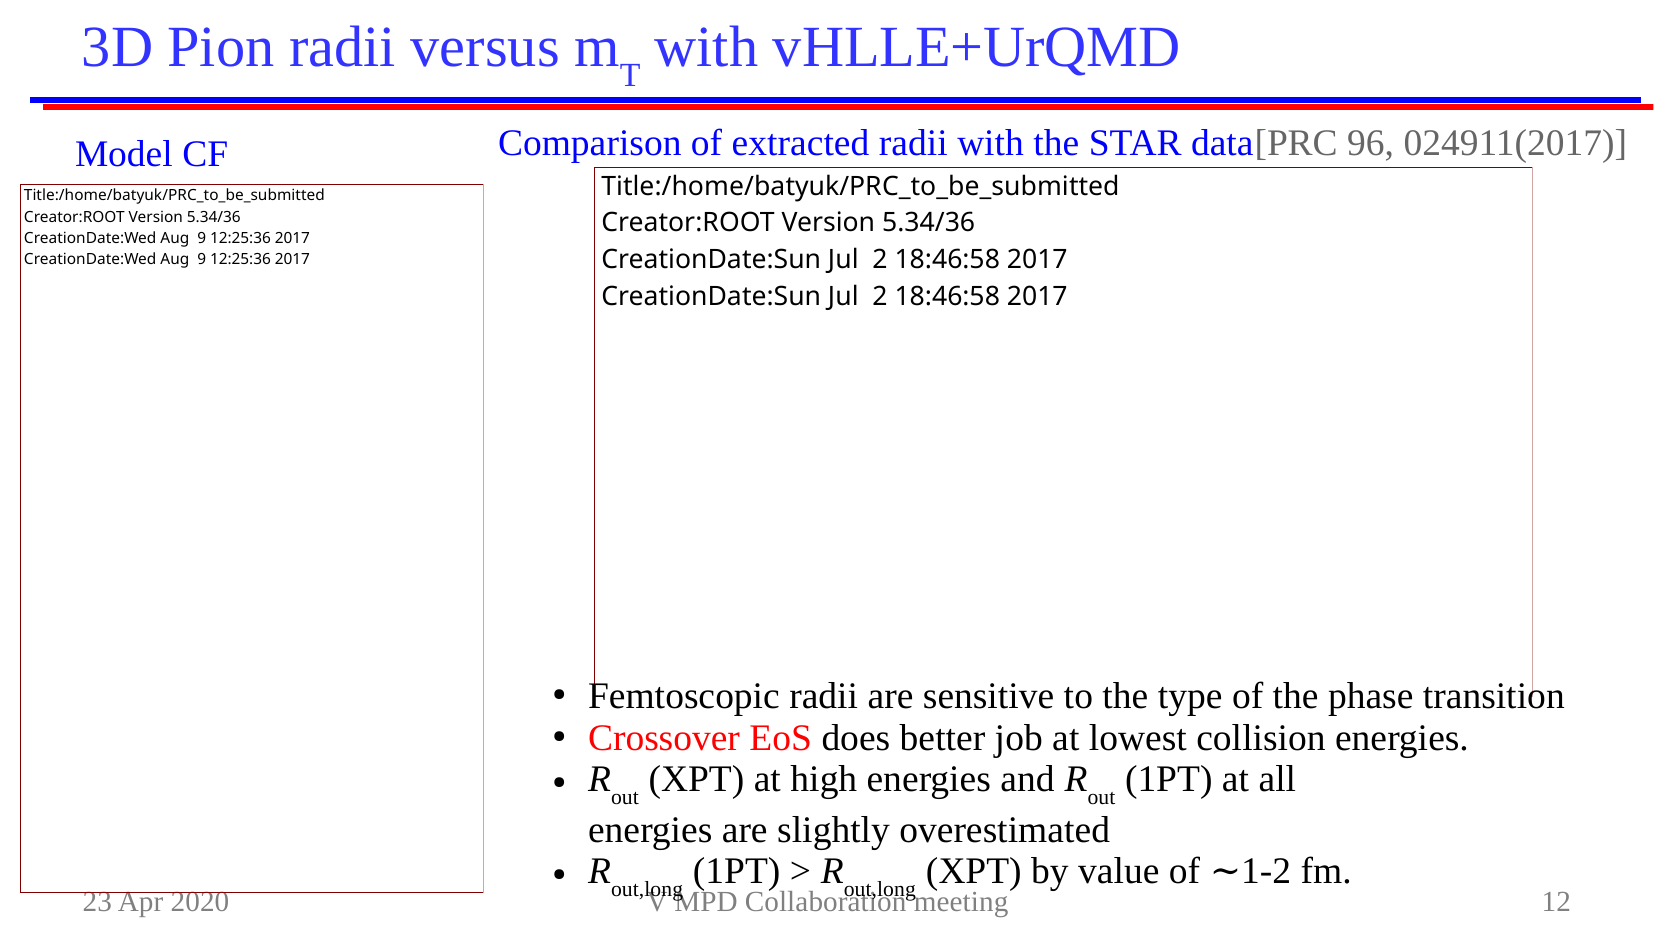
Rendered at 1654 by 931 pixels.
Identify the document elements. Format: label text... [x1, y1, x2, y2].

picture [19, 183, 484, 893]
text_box Comparison of extracted radii with the STAR data[PRC 96, 024911(2017)] [483, 114, 1654, 213]
title 3D Pion radii versus mT with vHLLE+UrQMD [81, 7, 1570, 91]
text_box Femtoscopic radii are sensitive to the type of the phase transition Crossover EoS does better job at lowest collision energies. Rout (XPT) at high energies and Rout (1PT) at all energies are slightly overestimated Rout,long (1PT) > Rout,long (XPT) by value of ∼1-2 fm. [537, 667, 1654, 931]
picture [592, 213, 1533, 667]
text_box Model CF [60, 125, 244, 182]
